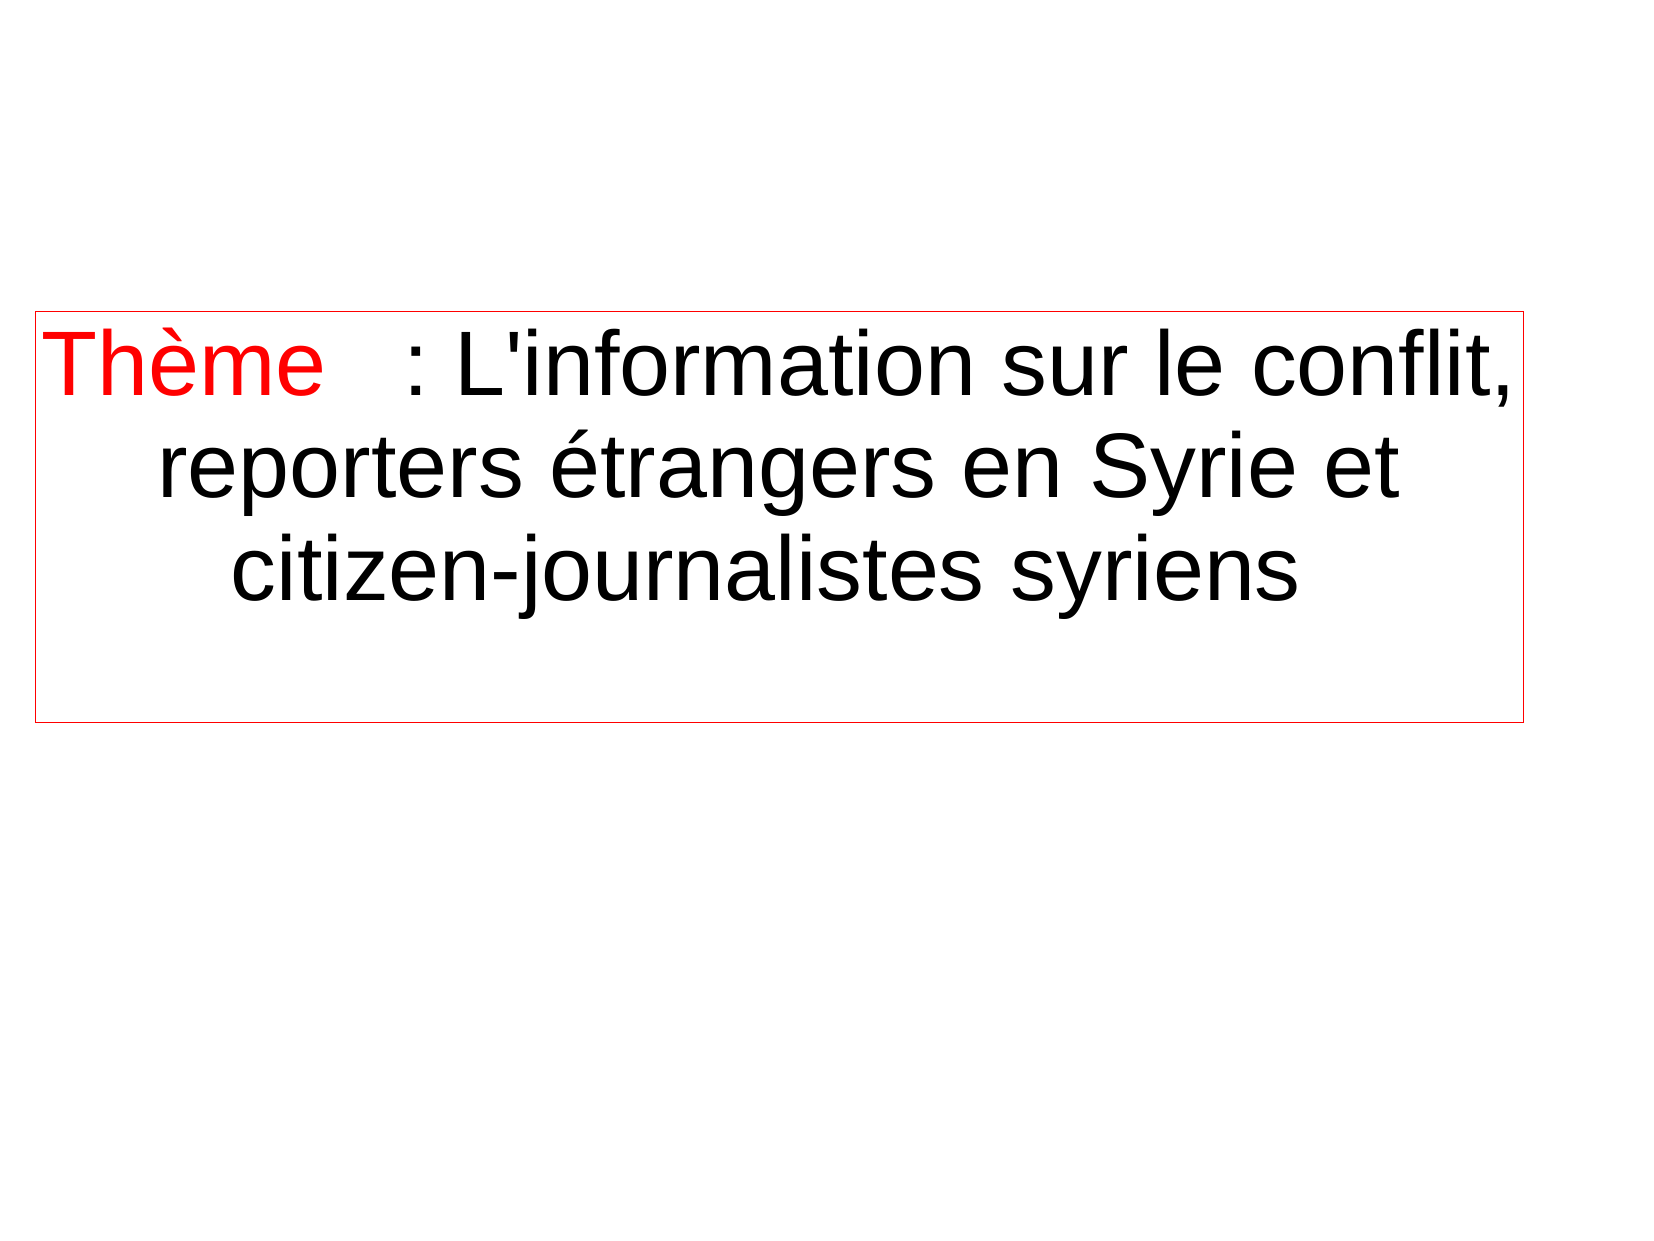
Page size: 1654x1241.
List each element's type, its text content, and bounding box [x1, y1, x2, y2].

title Thème : L'information sur le conflit, reporters étrangers en Syrie et citizen-journalistes syriens [35, 311, 1524, 723]
